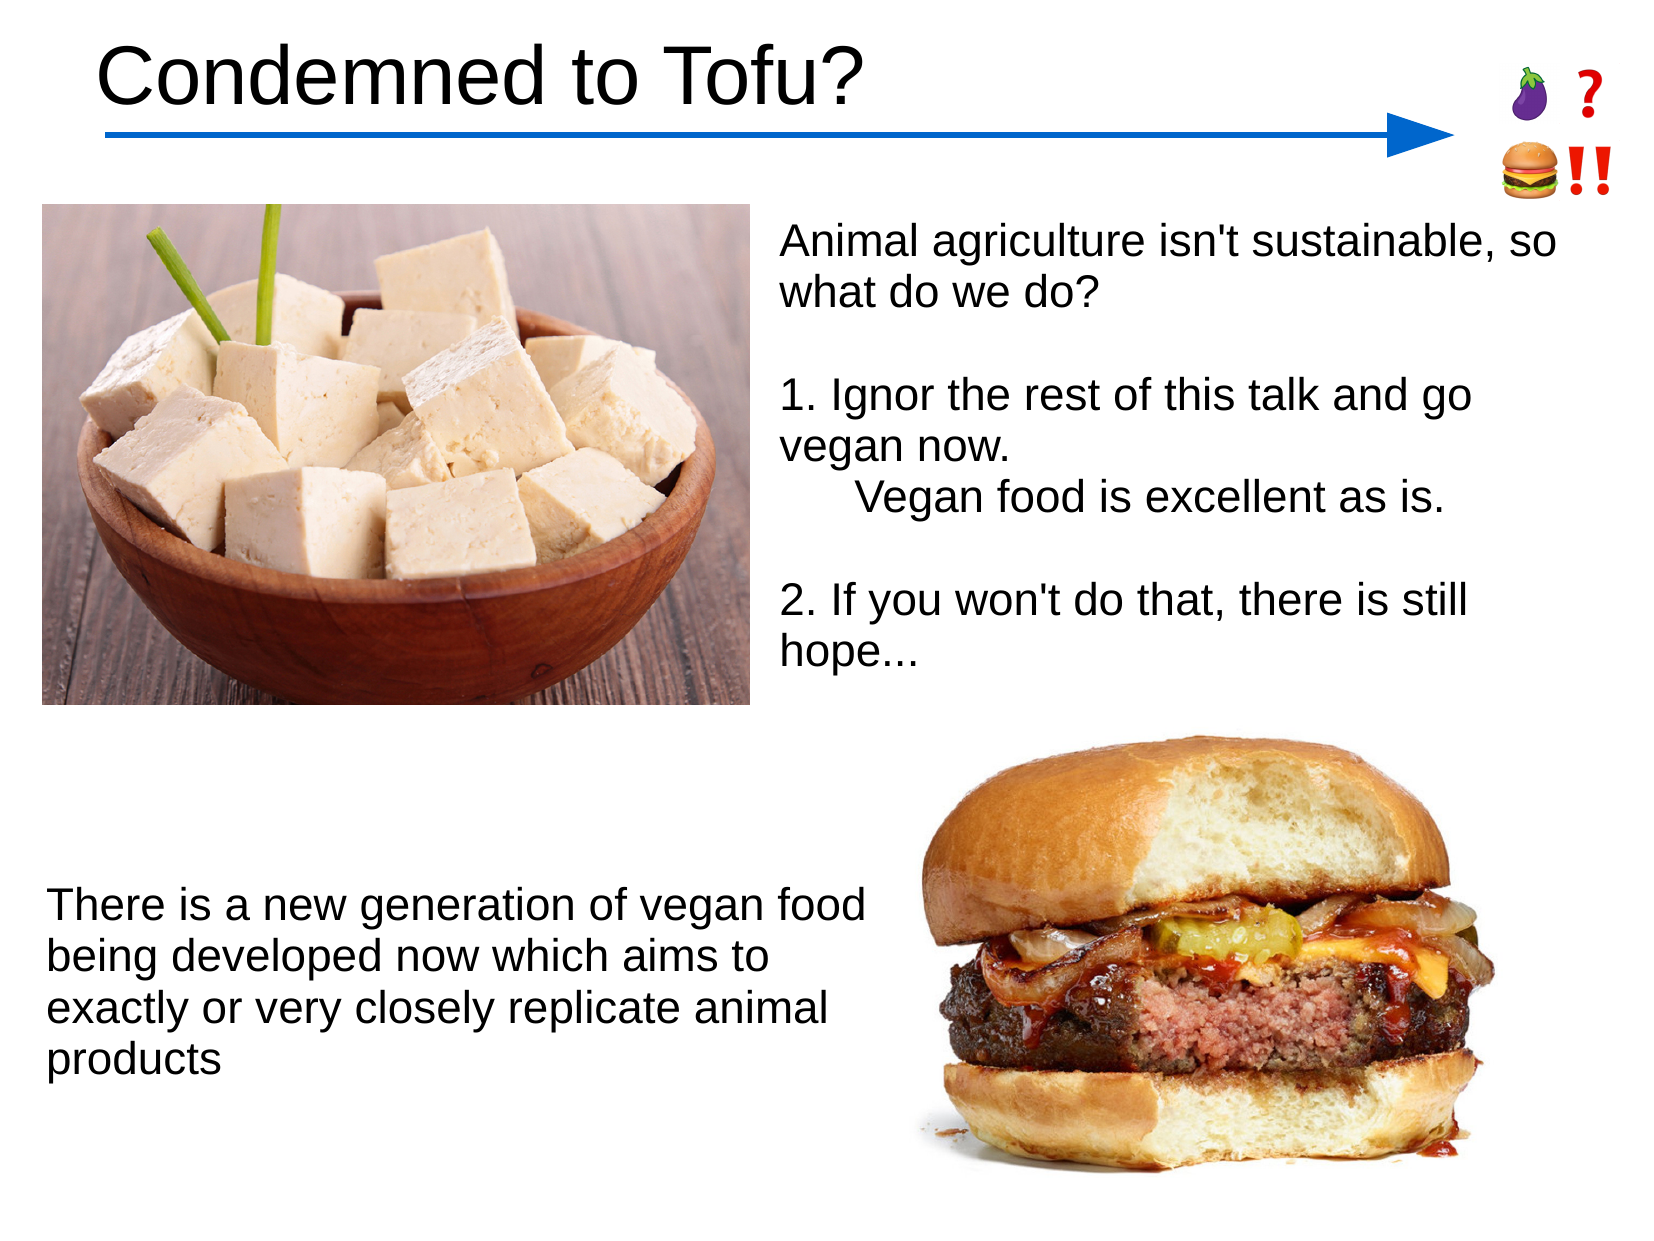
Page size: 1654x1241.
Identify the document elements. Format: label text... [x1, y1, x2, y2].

picture [1499, 63, 1620, 124]
picture [1499, 140, 1620, 201]
text_box Condemned to Tofu? [63, 5, 1380, 240]
text_box There is a new generation of vegan food being developed now which aims to exactly or very closely replicate animal products [15, 855, 901, 1171]
picture [785, 675, 1649, 1216]
text_box Animal agriculture isn't sustainable, so what do we do? 1. Ignor the rest of this talk and go vegan now. Vegan food is excellent as is. 2. If you won't do that, there is still hope... [764, 207, 1620, 684]
picture [42, 204, 750, 705]
